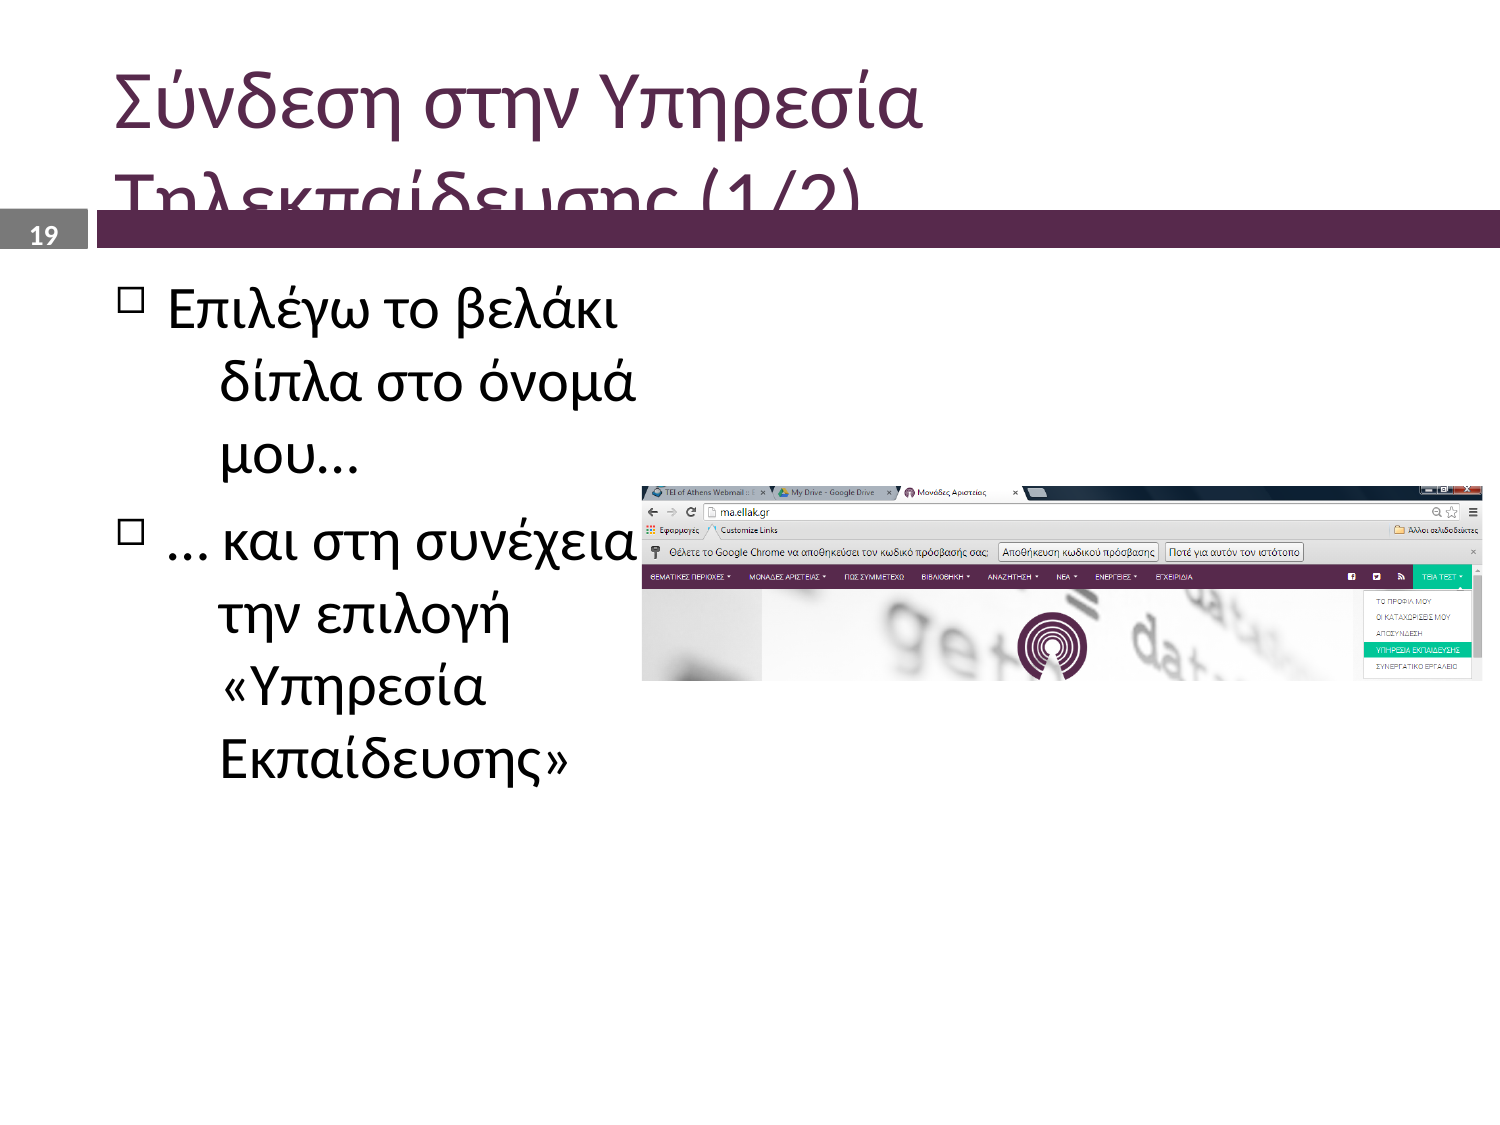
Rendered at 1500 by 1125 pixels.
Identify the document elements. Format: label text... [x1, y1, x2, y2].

title Σύνδεση στην Υπηρεσία Τηλεκπαίδευσης (1/2) [99, 37, 1438, 201]
list Επιλέγω το βελάκι δίπλα στο όνομά μου… … και στη συνέχεια την επιλογή «Υπηρεσία Εκπαίδευσης» [99, 260, 738, 1011]
text_box [0, 208, 88, 249]
picture [641, 486, 1483, 681]
